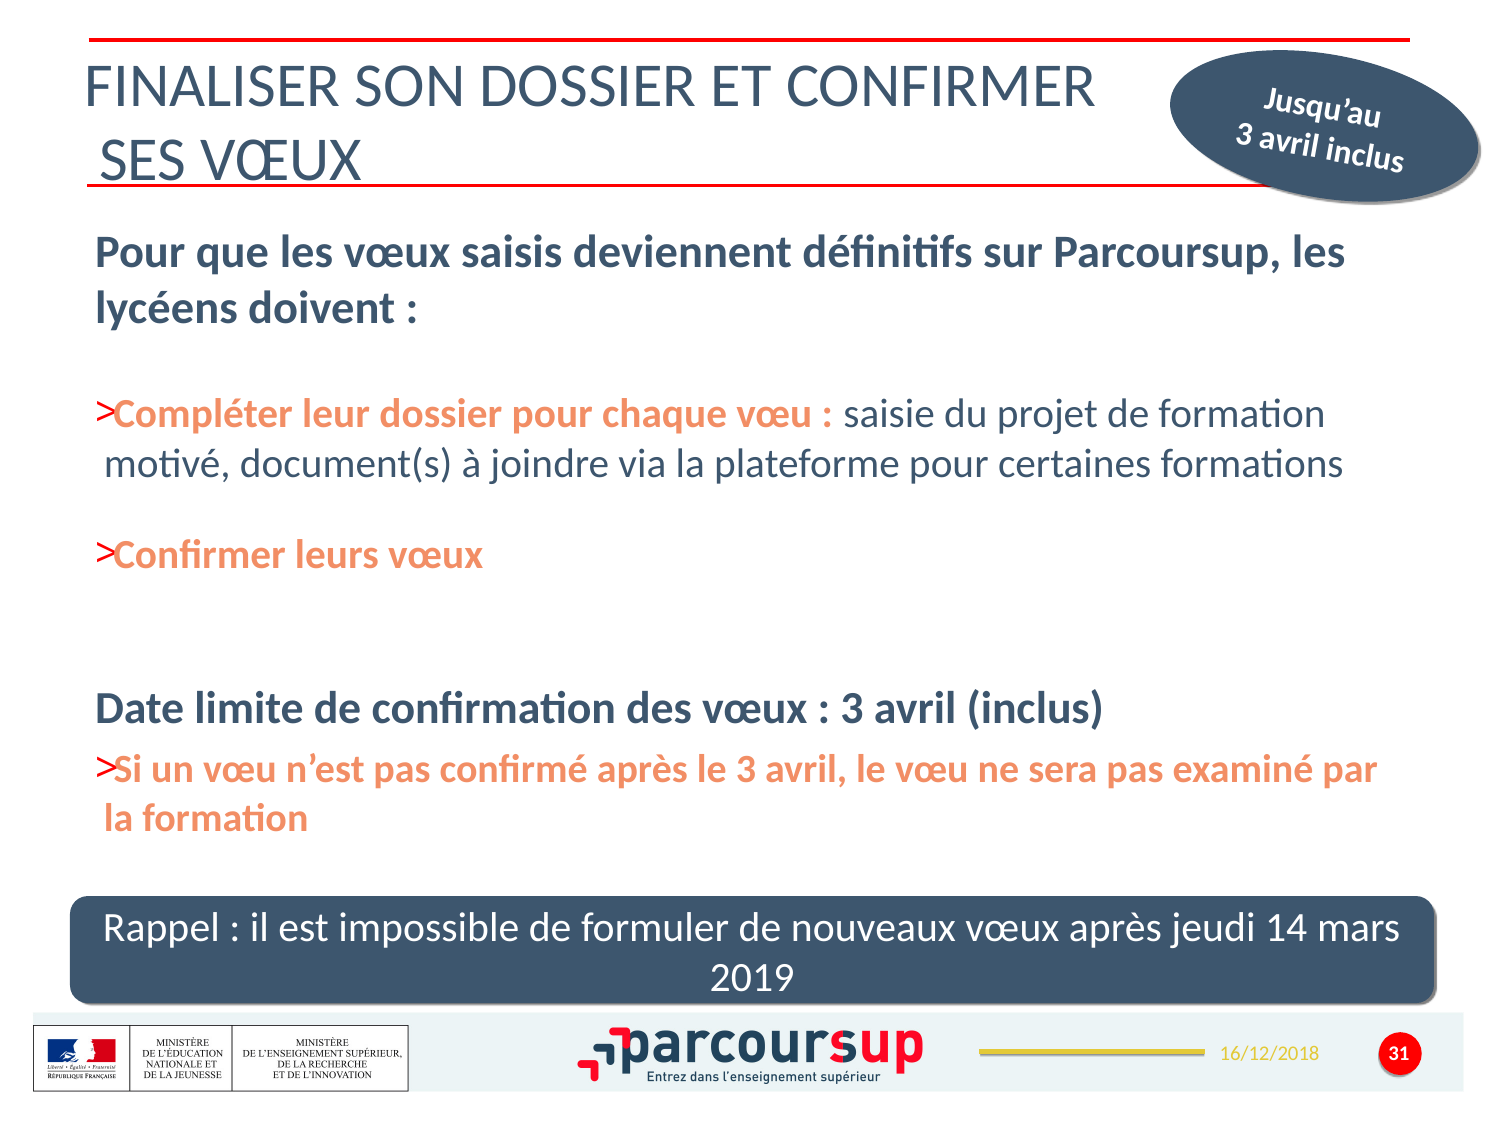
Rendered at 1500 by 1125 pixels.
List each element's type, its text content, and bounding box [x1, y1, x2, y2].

list Pour que les vœux saisis deviennent définitifs sur Parcoursup, les lycéens doivent : Compléter leur dossier pour chaque vœu : saisie du projet de formation motivé, document(s) à joindre via la plateforme pour certaines formations Confirmer leurs vœux Date limite de confirmation des vœux : 3 avril (inclus) Si un vœu n’est pas confirmé après le 3 avril, le vœu ne sera pas examiné par la formation [79, 213, 1419, 897]
text_box Jusqu’au 3 avril inclus [1170, 50, 1479, 202]
text_box Rappel : il est impossible de formuler de nouveaux vœux après jeudi 14 mars 2019 [69, 896, 1434, 1004]
slide_number <numéro> [1368, 1031, 1430, 1074]
picture [0, 0, 1499, 1124]
title Finaliser son dossier et confirmer ses vœux [69, 12, 1409, 224]
